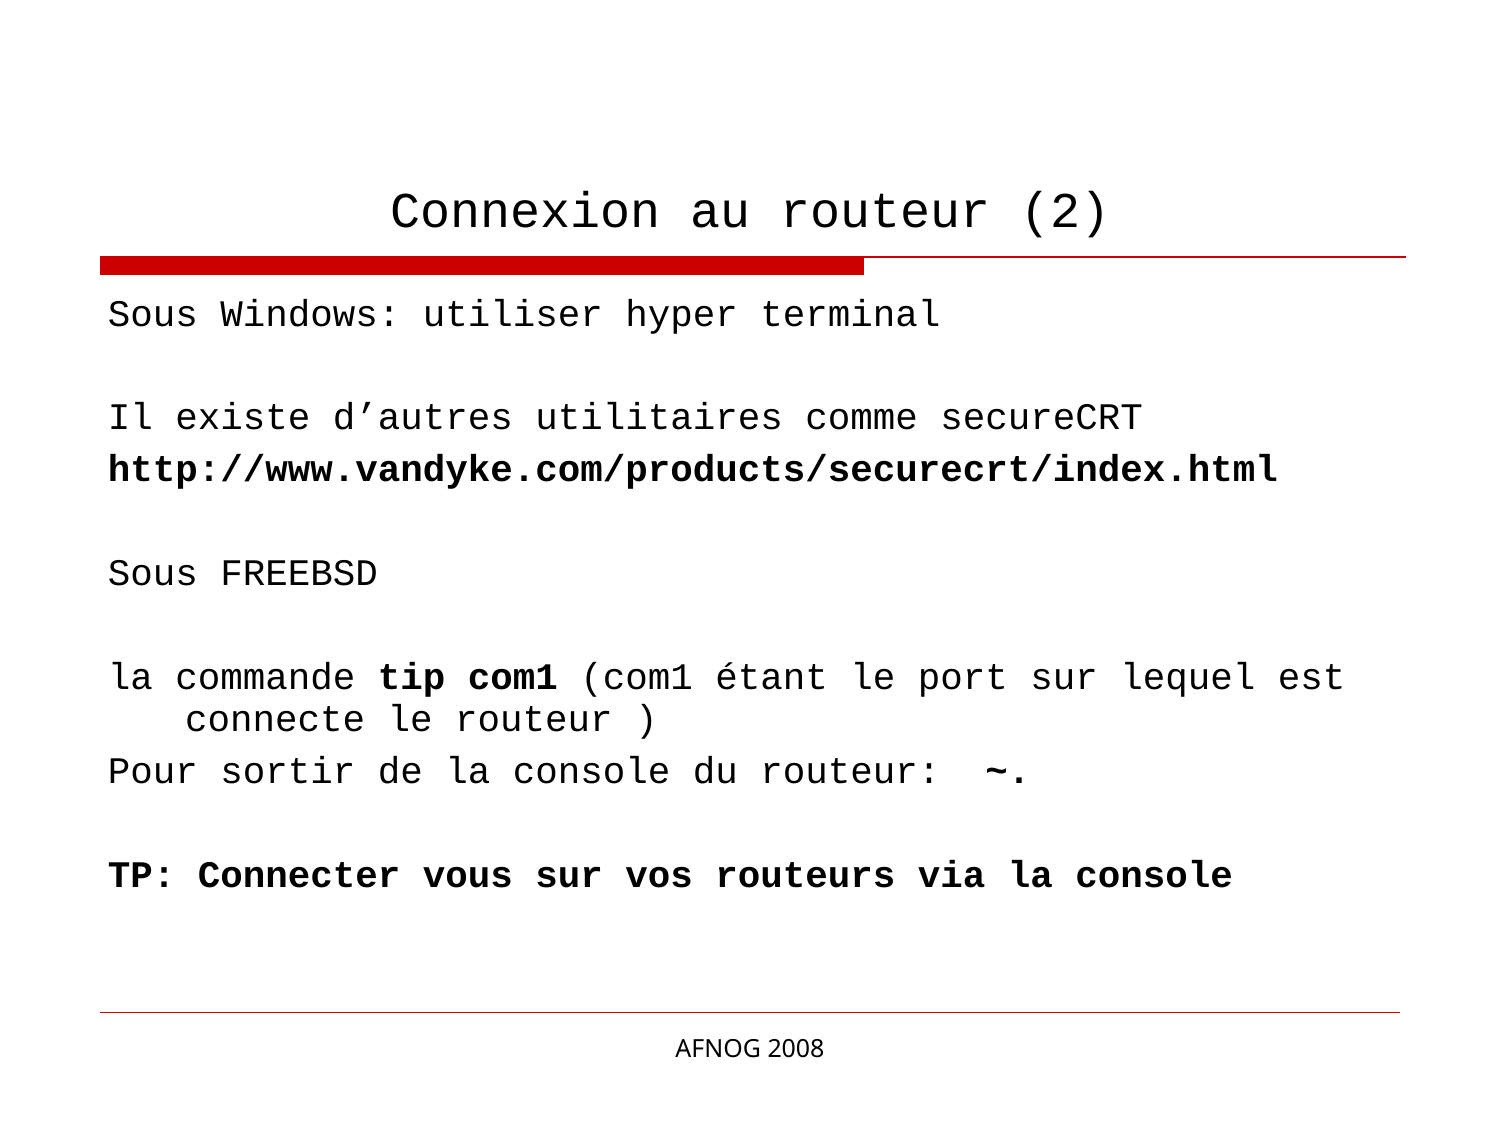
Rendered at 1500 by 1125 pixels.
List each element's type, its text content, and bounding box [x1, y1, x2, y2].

title Connexion au routeur (2) [94, 49, 1407, 250]
list Sous Windows: utiliser hyper terminal Il existe d’autres utilitaires comme secureCRT http://www.vandyke.com/products/securecrt/index.html Sous FREEBSD la commande tip com1 (com1 étant le port sur lequel est connecte le routeur ) Pour sortir de la console du routeur: ~. TP: Connecter vous sur vos routeurs via la console [92, 287, 1406, 991]
text_box AFNOG 2008 [512, 1024, 988, 1103]
